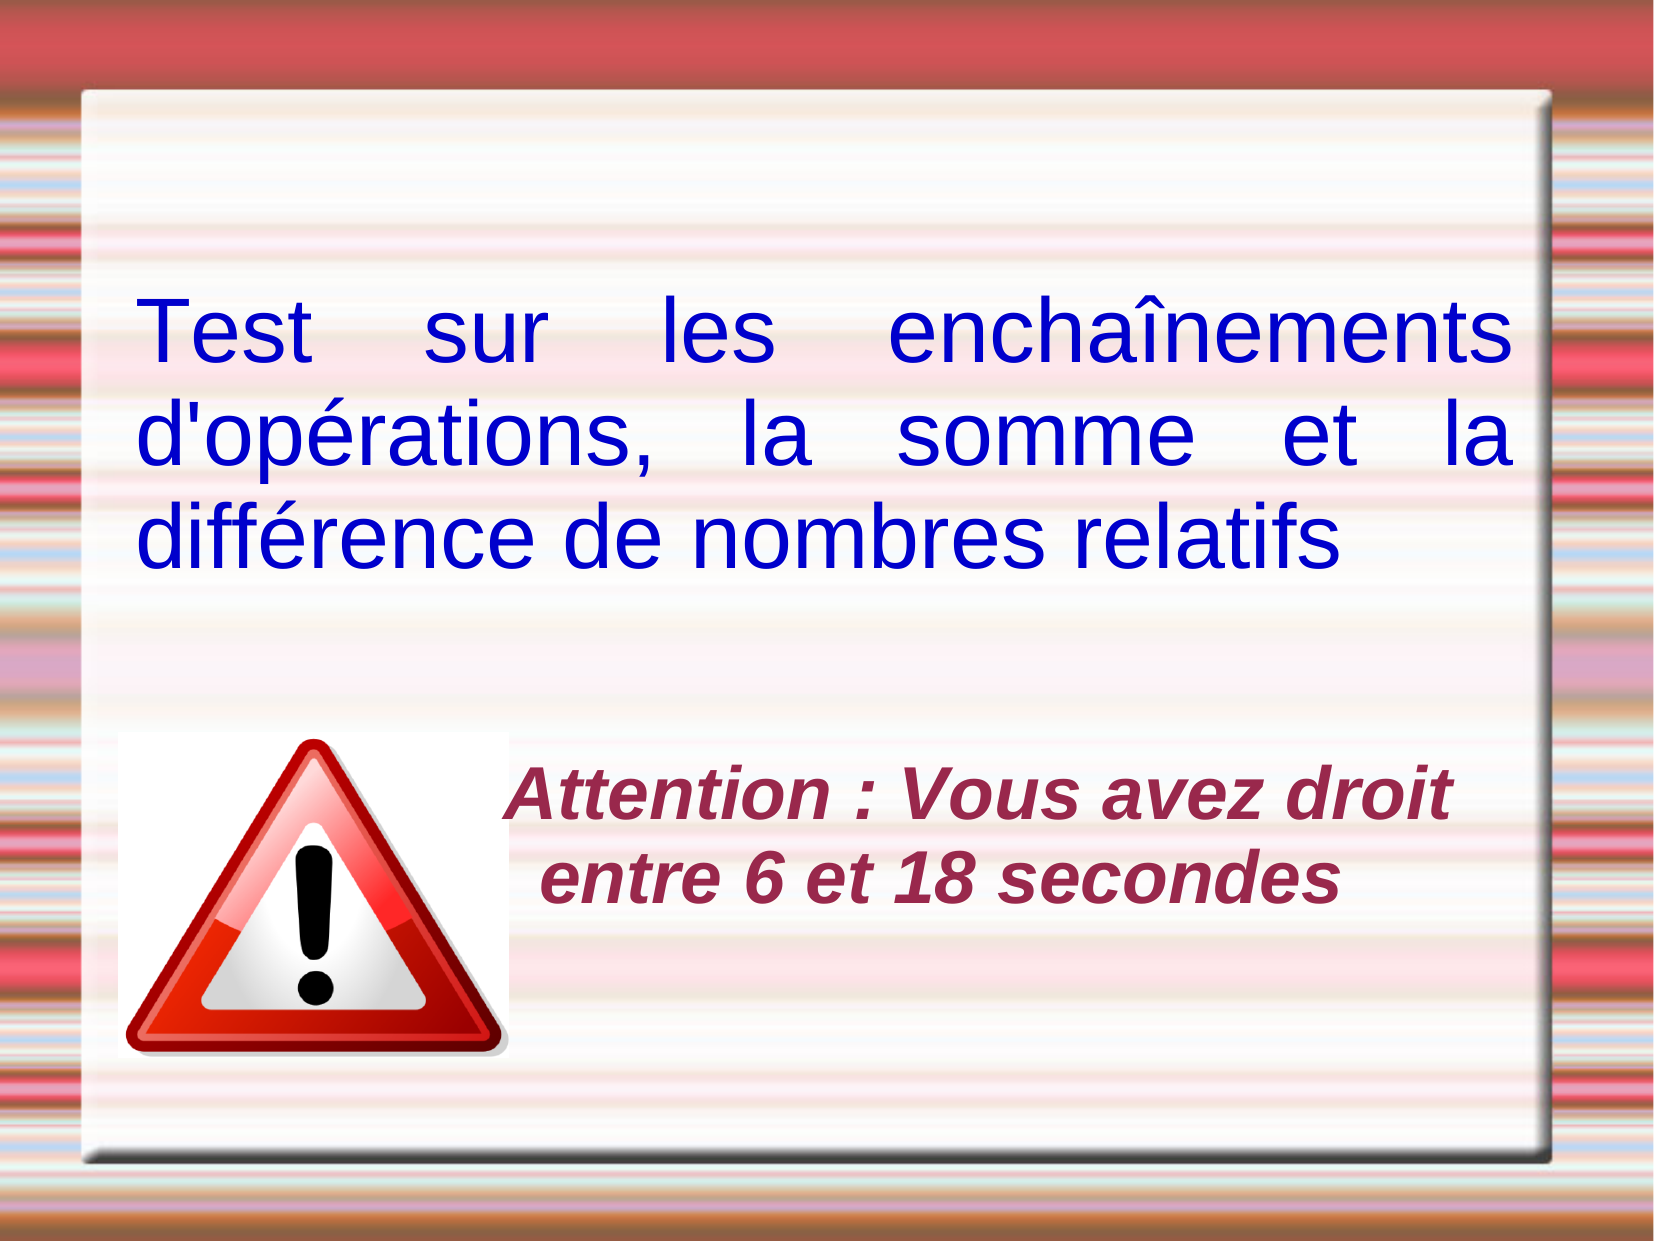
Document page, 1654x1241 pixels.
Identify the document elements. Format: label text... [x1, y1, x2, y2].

picture [0, 0, 1654, 1241]
title Attention : Vous avez droit entre 6 et 18 secondes [503, 709, 1536, 962]
subtitle Test sur les enchaînements d'opérations, la somme et la différence de nombres relatifs [134, 279, 1516, 732]
subtitle Test sur les enchaînements d'opérations, la somme et la différence de nombres relatifs [134, 962, 1516, 1203]
